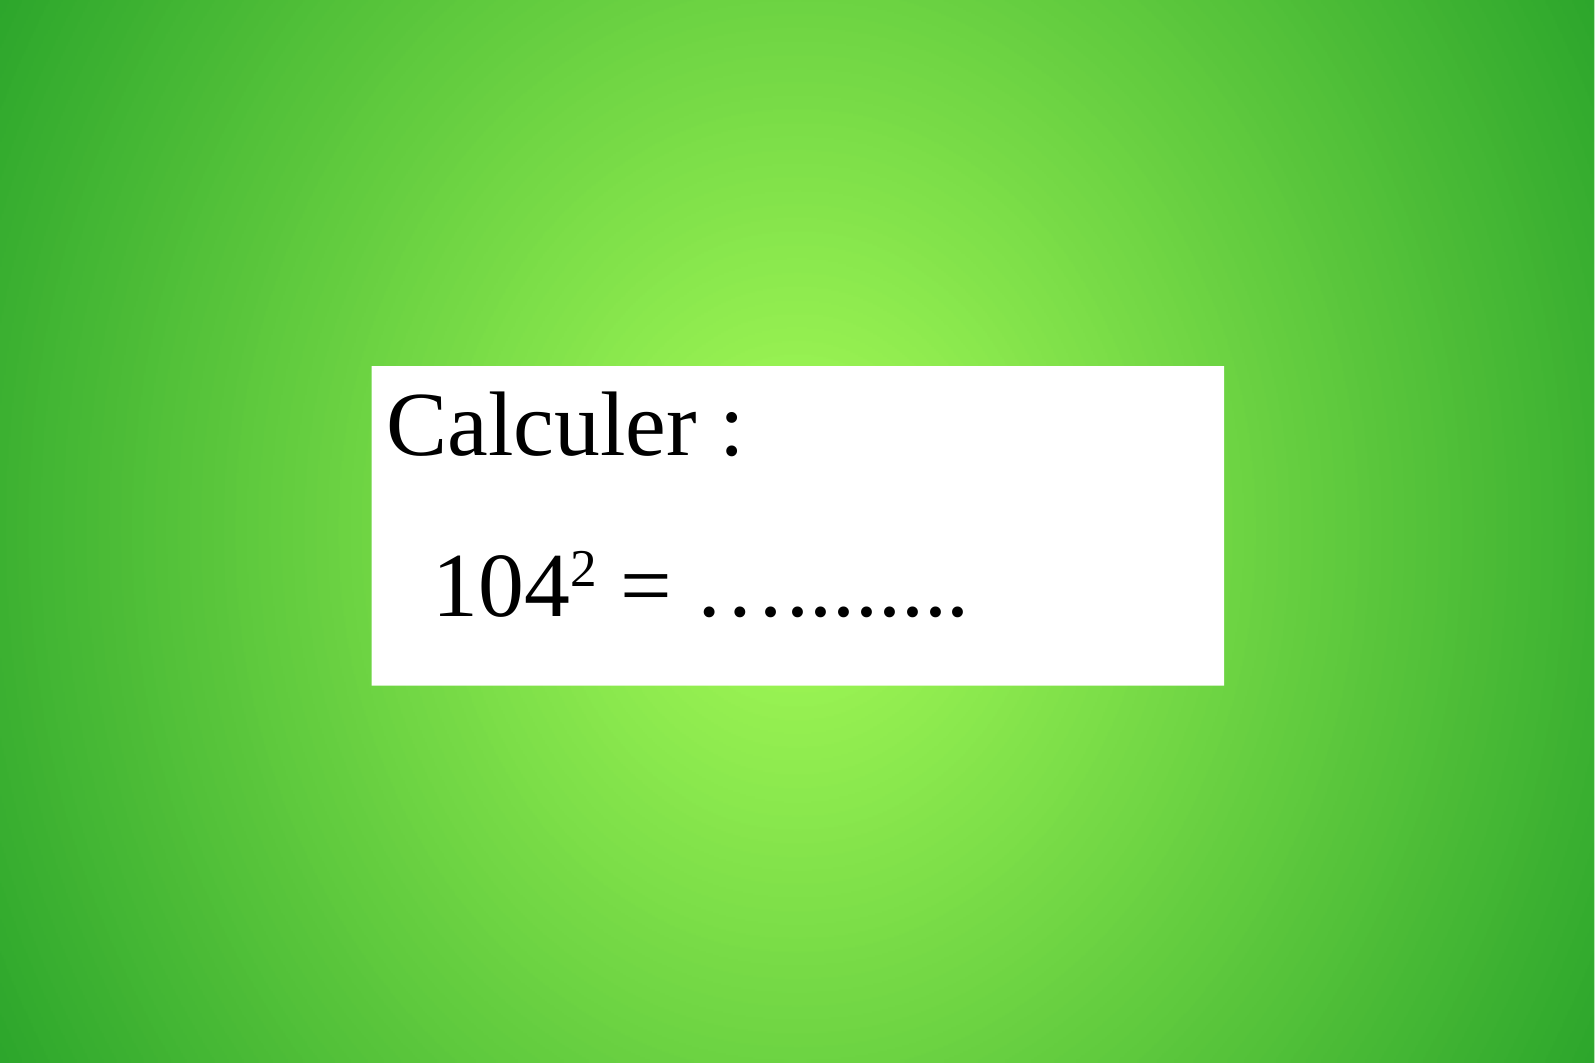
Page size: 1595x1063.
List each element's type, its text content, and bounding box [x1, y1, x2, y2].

picture [0, 0, 1595, 1063]
text_box Calculer : 1042 = …........ [371, 366, 1225, 686]
